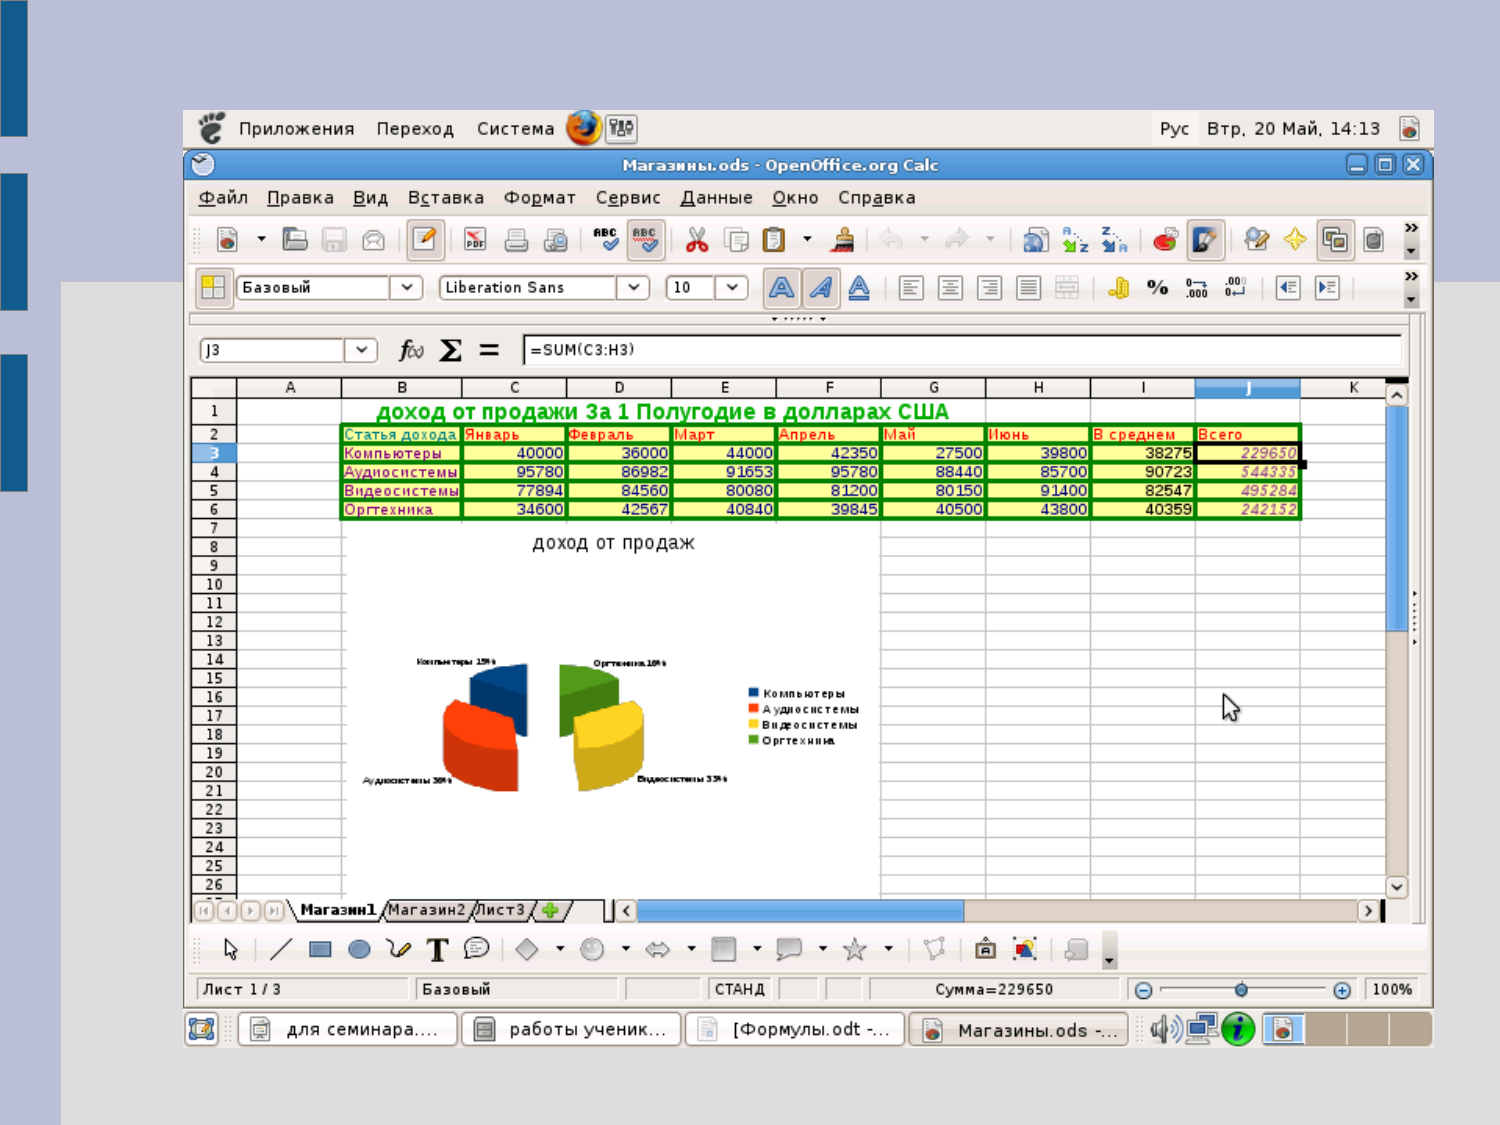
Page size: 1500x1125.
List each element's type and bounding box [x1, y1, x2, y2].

picture [183, 110, 1434, 1048]
